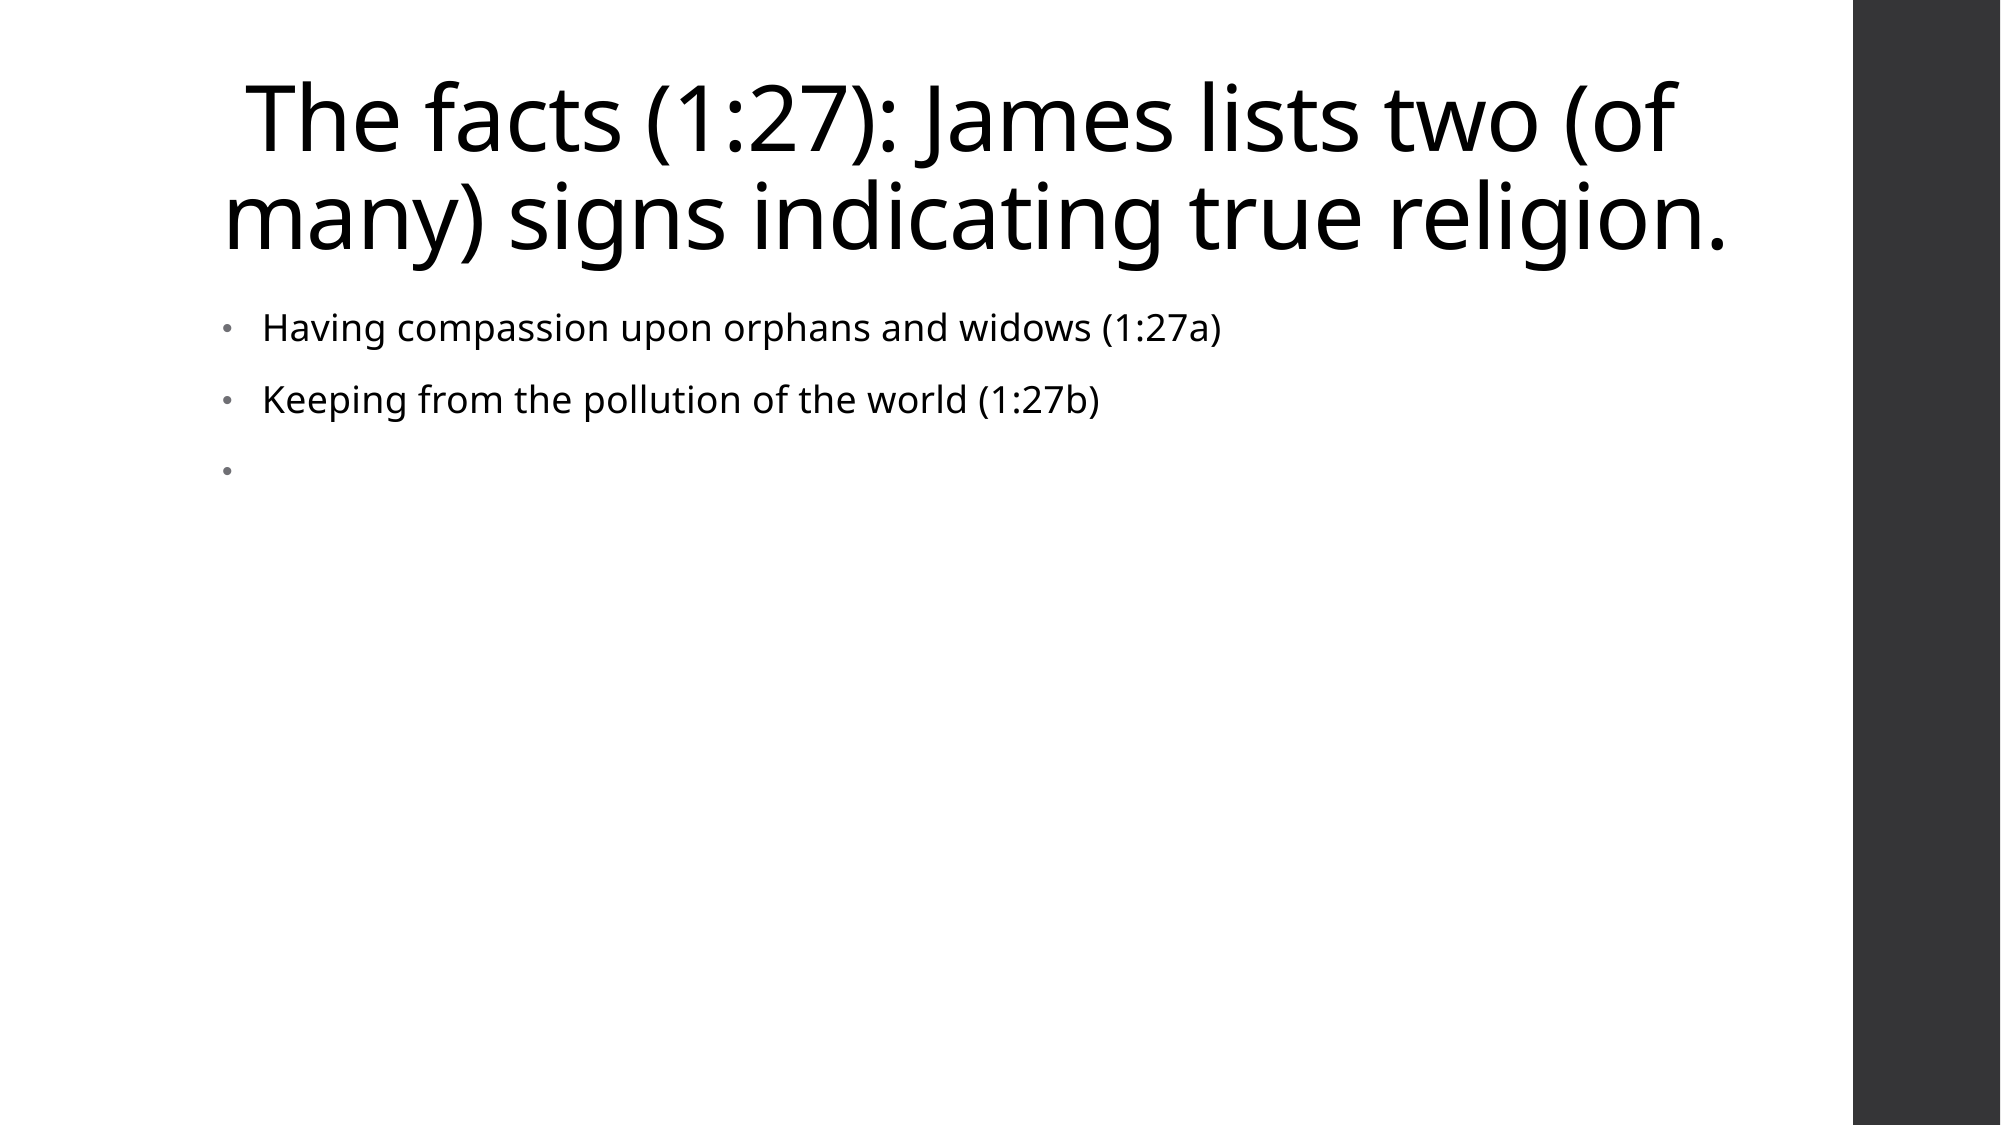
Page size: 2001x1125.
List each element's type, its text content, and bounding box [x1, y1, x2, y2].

title The facts (1:27): James lists two (of many) signs indicating true religion. [206, 60, 1797, 278]
list Having compassion upon orphans and widows (1:27a) Keeping from the pollution of the world (1:27b) [206, 299, 1617, 1014]
